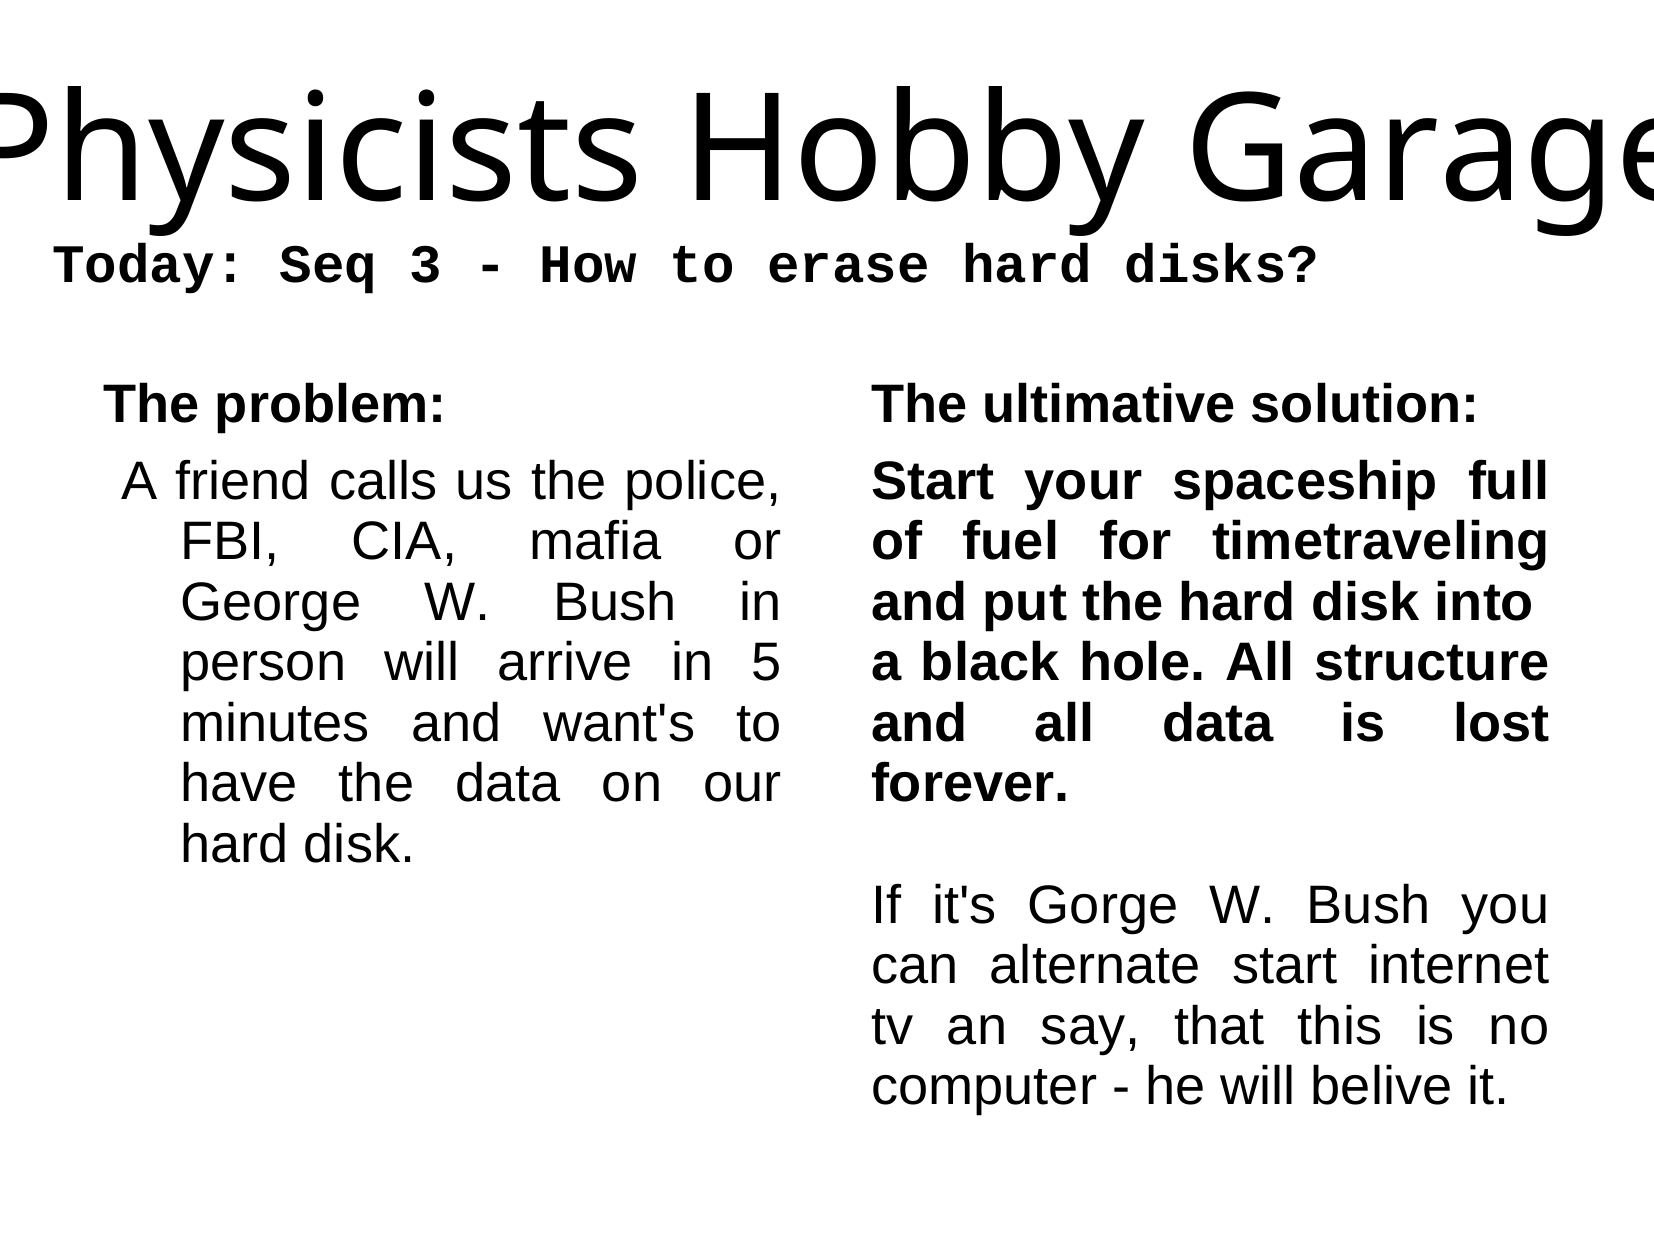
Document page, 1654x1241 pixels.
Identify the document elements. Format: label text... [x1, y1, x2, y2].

text_box The problem: [88, 366, 798, 442]
text_box Today: Seq 3 - How to erase hard disks? [37, 231, 1335, 307]
text_box A friend calls us the police, FBI, CIA, mafia or George W. Bush in person will arrive in 5 minutes and want's to have the data on our hard disk. [88, 442, 798, 1152]
text_box Start your spaceship full of fuel for timetraveling and put the hard disk into a black hole. All structure and all data is lost forever. If it's Gorge W. Bush you can alternate start internet tv an say, that this is no computer - he will belive it. [856, 442, 1565, 1152]
text_box Physicists Hobby Garage [35, 32, 1631, 231]
text_box The ultimative solution: [856, 366, 1565, 442]
